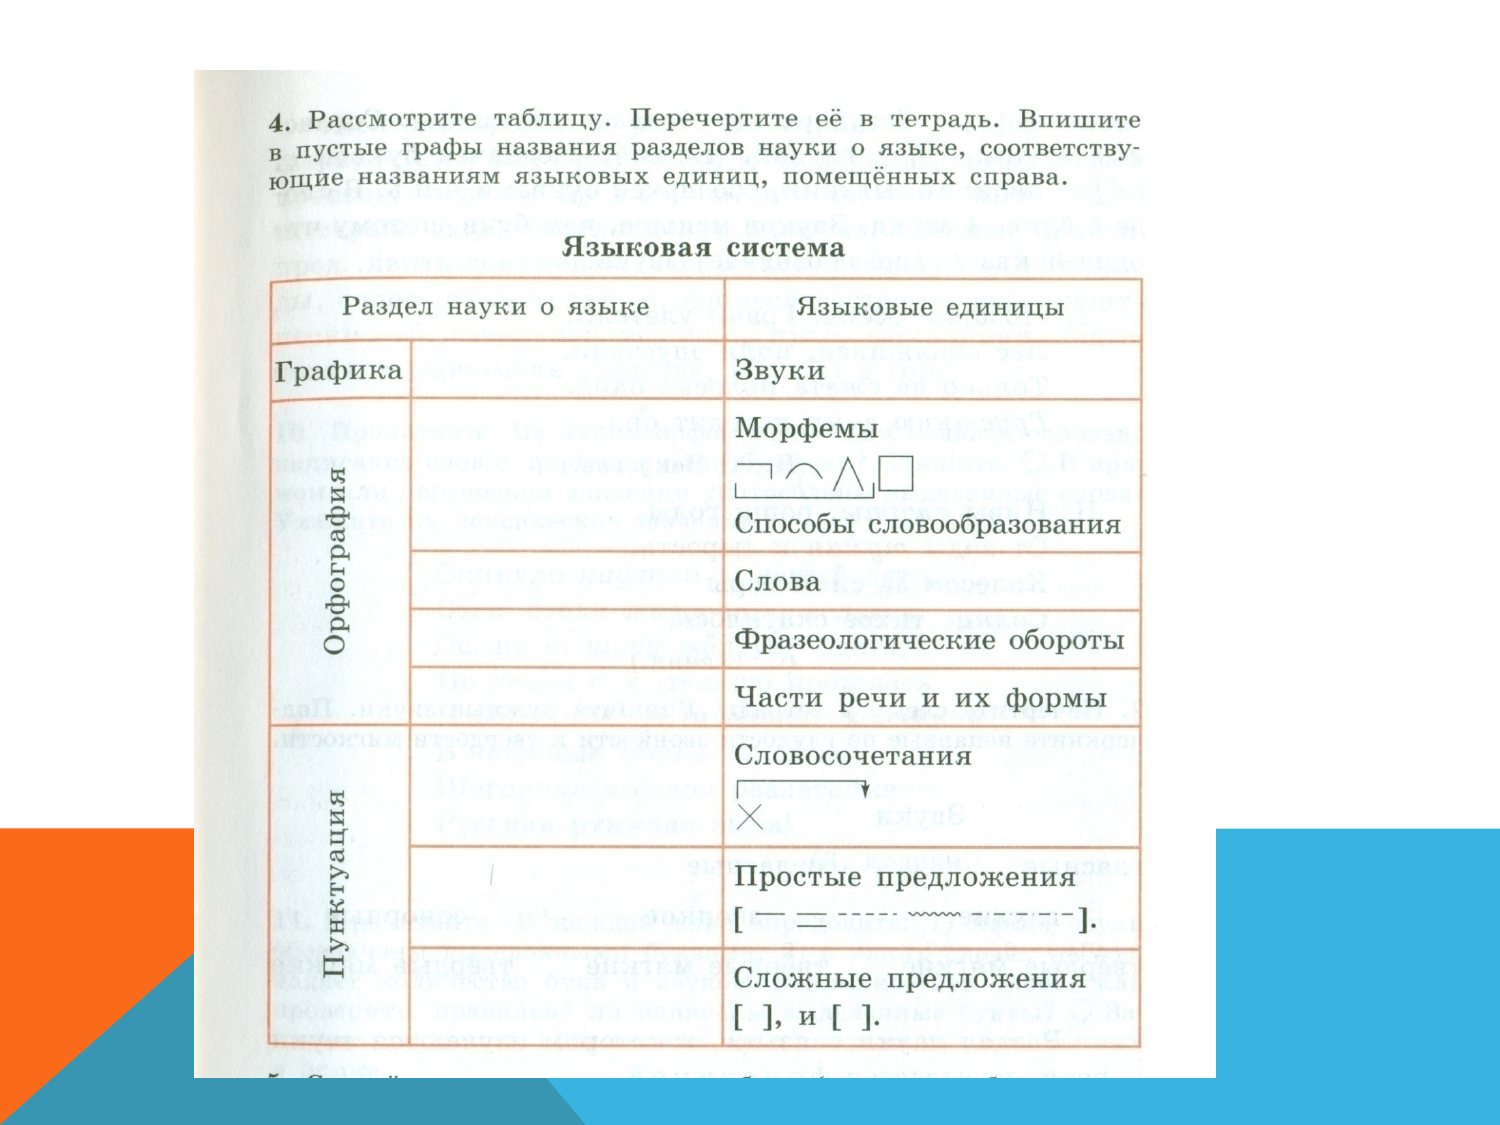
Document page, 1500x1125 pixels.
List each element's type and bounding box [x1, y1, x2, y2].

picture [194, 70, 1216, 1078]
